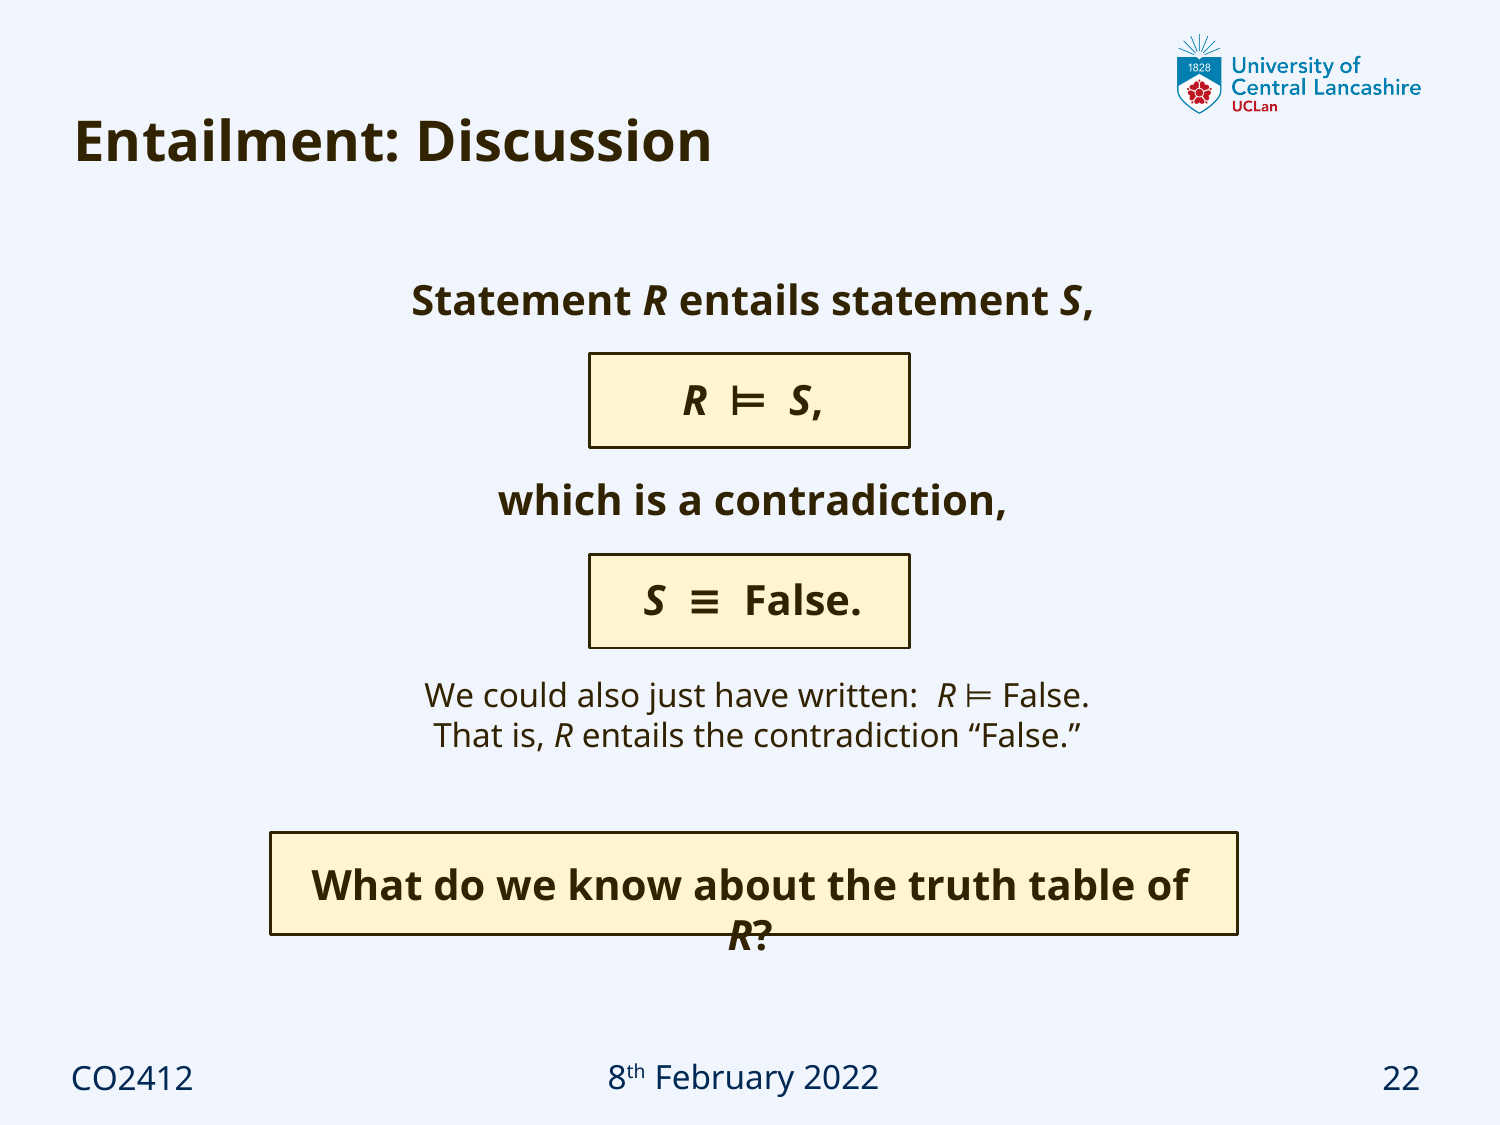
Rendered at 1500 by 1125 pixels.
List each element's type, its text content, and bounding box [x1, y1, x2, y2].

text_box [738, 925, 745, 933]
text_box [589, 632, 910, 649]
text_box Statement R entails statement S, R ⊨ S, which is a contradiction, S ≡ False. [285, 266, 1221, 632]
text_box We could also just have written: R ⊨ False. That is, R entails the contradiction “False.” [386, 666, 1128, 762]
picture [1177, 34, 1421, 93]
text_box [270, 832, 1238, 935]
text_box What do we know about the truth table of R? [285, 851, 1215, 917]
title Entailment: Discussion [58, 93, 1475, 186]
